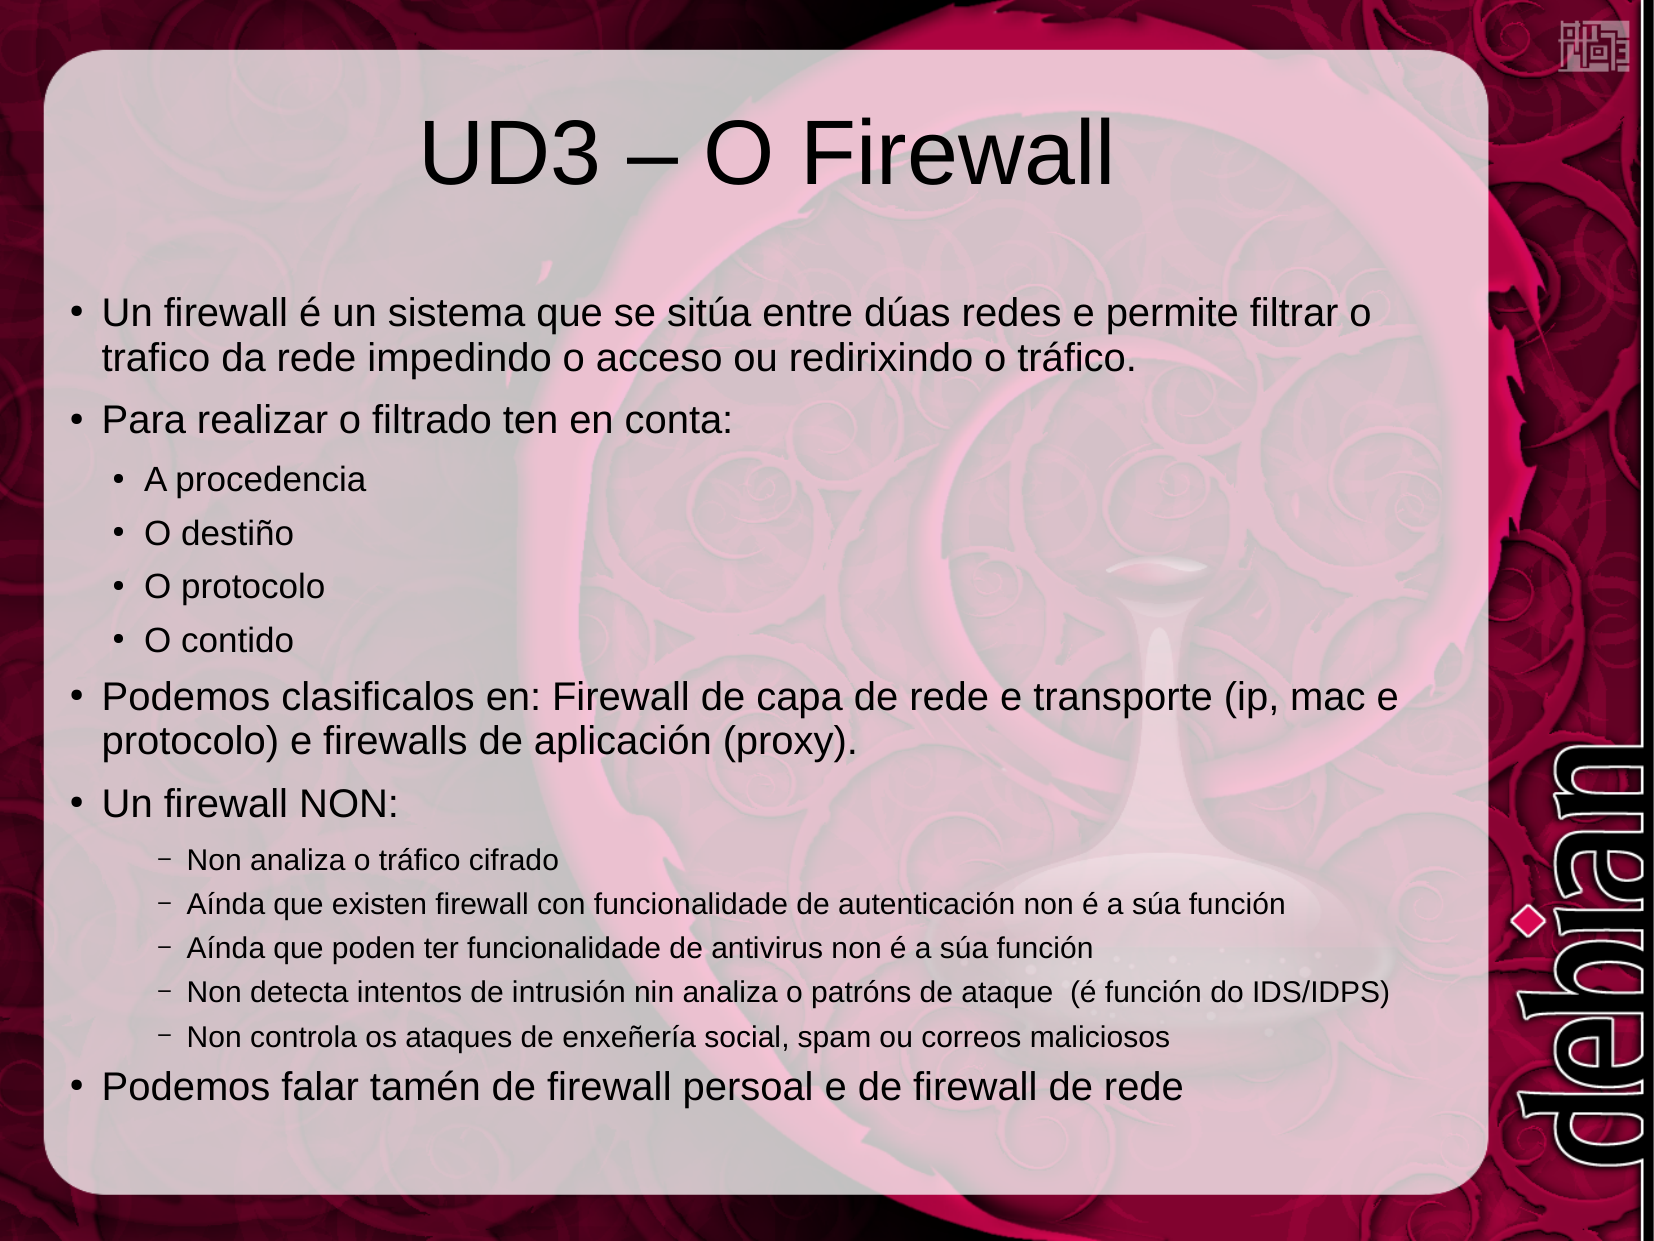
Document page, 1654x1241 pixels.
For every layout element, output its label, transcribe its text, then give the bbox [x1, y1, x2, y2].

list Un firewall é un sistema que se sitúa entre dúas redes e permite filtrar o trafico da rede impedindo o acceso ou redirixindo o tráfico. Para realizar o filtrado ten en conta: A procedencia O destiño O protocolo O contido Podemos clasificalos en: Firewall de capa de rede e transporte (ip, mac e protocolo) e firewalls de aplicación (proxy). Un firewall NON: Non analiza o tráfico cifrado Aínda que existen firewall con funcionalidade de autenticación non é a súa función Aínda que poden ter funcionalidade de antivirus non é a súa función Non detecta intentos de intrusión nin analiza o patróns de ataque (é función do IDS/IDPS) Non controla os ataques de enxeñería social, spam ou correos maliciosos Podemos falar tamén de firewall persoal e de firewall de rede [59, 290, 1477, 1109]
title UD3 – O Firewall [59, 49, 1477, 257]
picture [0, 0, 1654, 1241]
